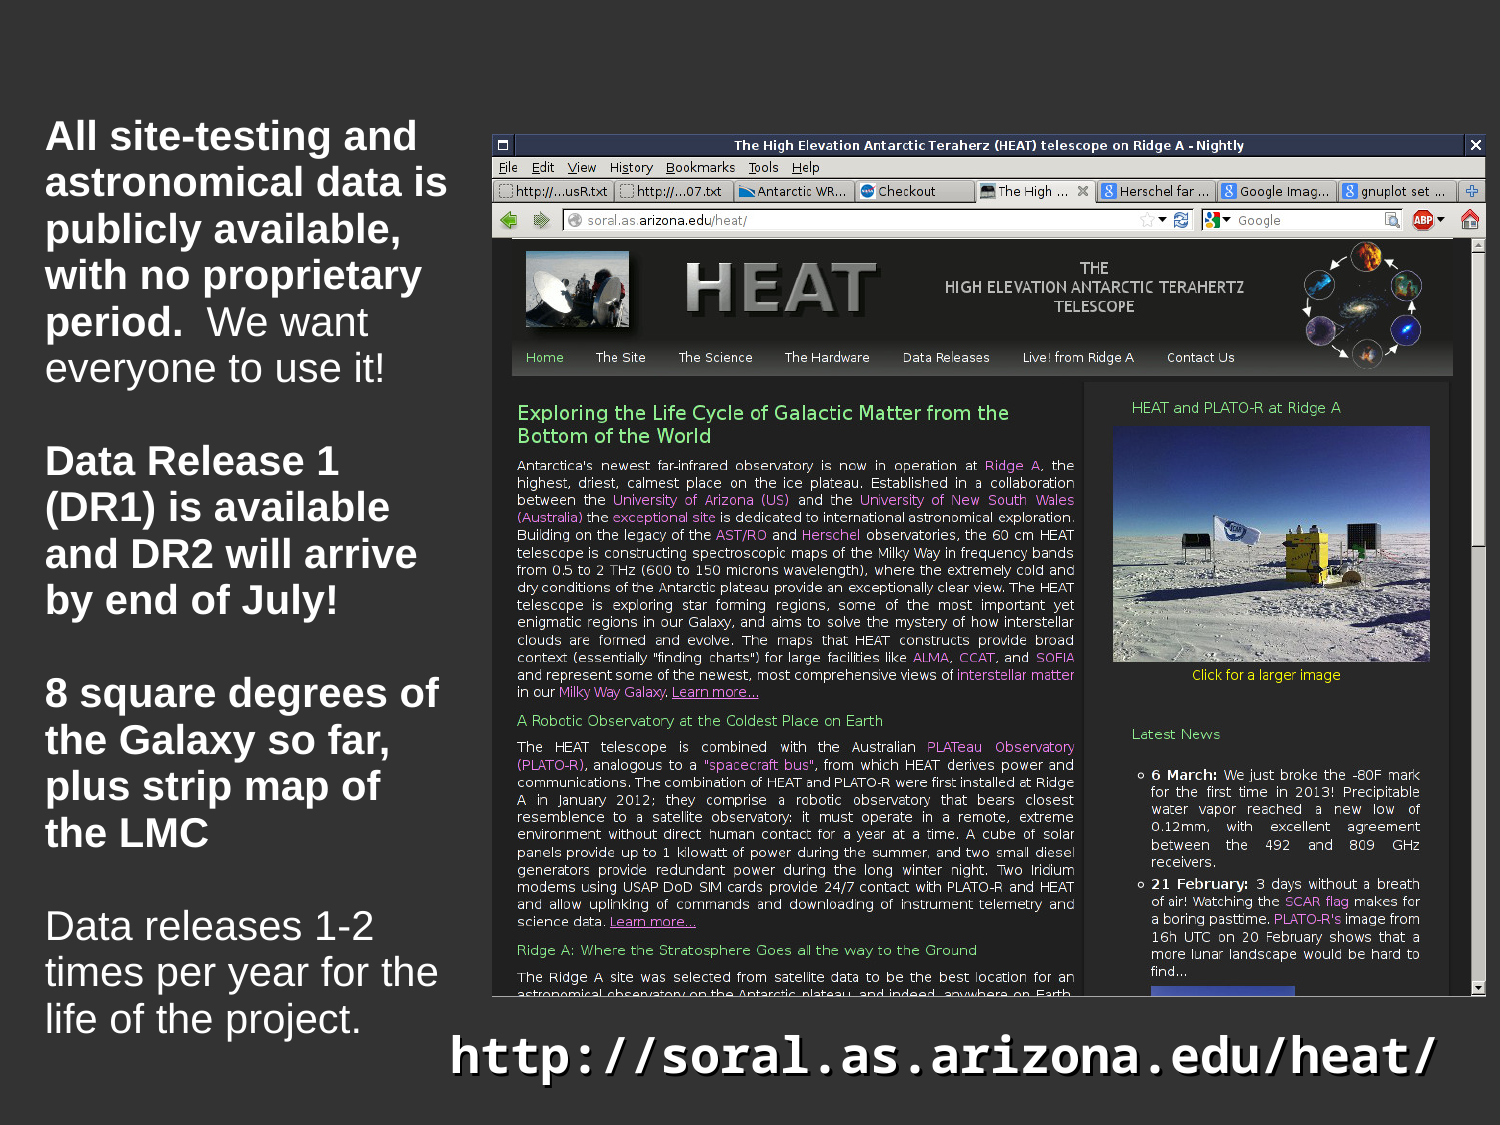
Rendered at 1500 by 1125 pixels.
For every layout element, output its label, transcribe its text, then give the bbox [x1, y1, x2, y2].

picture [492, 134, 1486, 997]
text_box http://soral.as.arizona.edu/heat/ [435, 1013, 1456, 1086]
text_box All site-testing and astronomical data is publicly available, with no proprietary period. We want everyone to use it! Data Release 1 (DR1) is available and DR2 will arrive by end of July! 8 square degrees of the Galaxy so far, plus strip map of the LMC Data releases 1-2 times per year for the life of the project. [30, 104, 466, 1045]
